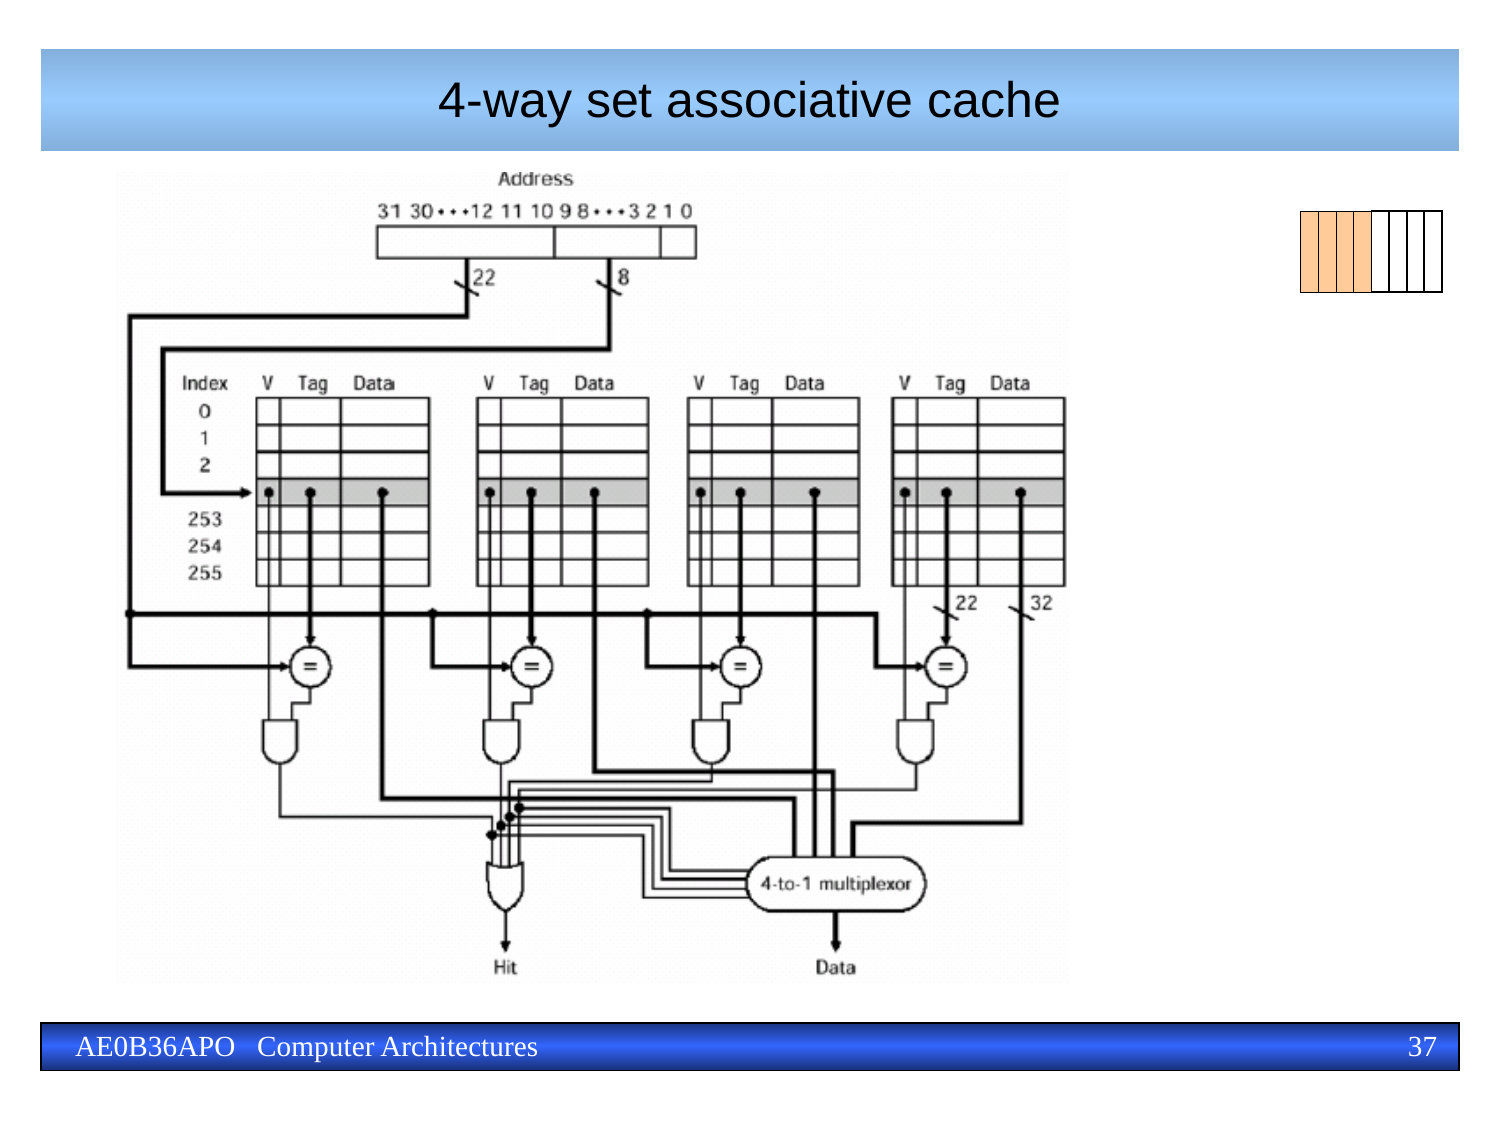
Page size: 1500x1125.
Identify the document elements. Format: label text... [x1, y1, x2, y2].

table_header [1371, 163, 1389, 210]
table_cell [1300, 293, 1336, 346]
table_header [1424, 163, 1442, 210]
table_cell [1354, 212, 1371, 292]
table_header [1389, 163, 1407, 210]
table_cell [1337, 212, 1353, 292]
picture [94, 172, 1095, 987]
table_cell [1390, 212, 1406, 291]
table_cell [1336, 293, 1371, 346]
table_header [1407, 163, 1424, 210]
title 4-way set associative cache [41, 49, 1459, 151]
table_cell [1301, 212, 1318, 292]
table_header [1300, 163, 1318, 211]
table_header [1353, 163, 1371, 211]
table_header [1318, 163, 1336, 211]
table_cell [1371, 293, 1407, 346]
table_cell [1319, 212, 1336, 292]
table_cell [1407, 293, 1442, 346]
table_header [1336, 163, 1353, 211]
table_cell [1372, 212, 1388, 291]
table_cell [1425, 212, 1441, 291]
table_cell [1408, 212, 1423, 291]
